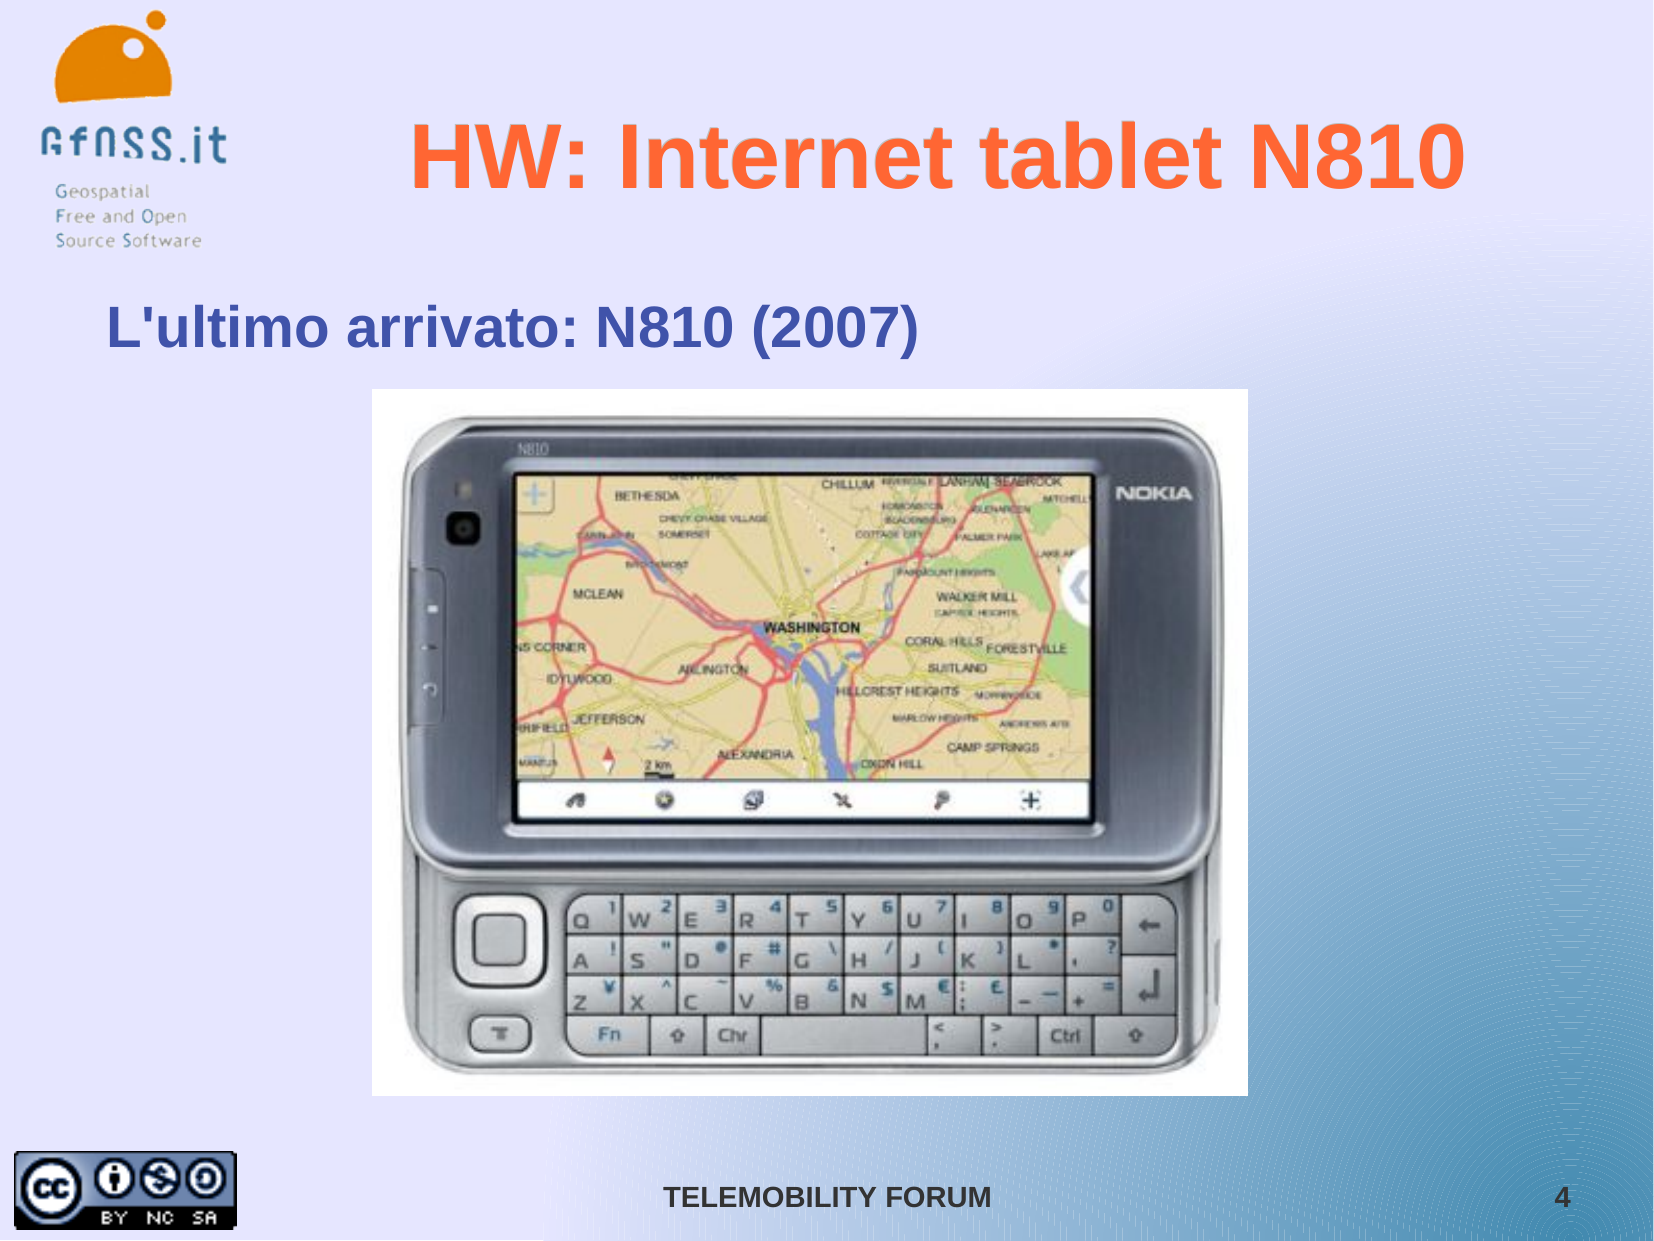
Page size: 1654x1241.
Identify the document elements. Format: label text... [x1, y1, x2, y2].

picture [0, 1, 254, 266]
picture [14, 1151, 237, 1230]
list L'ultimo arrivato: N810 (2007) [88, 295, 1571, 1118]
title HW: Internet tablet N810 [289, 60, 1589, 253]
picture [372, 389, 1248, 1096]
